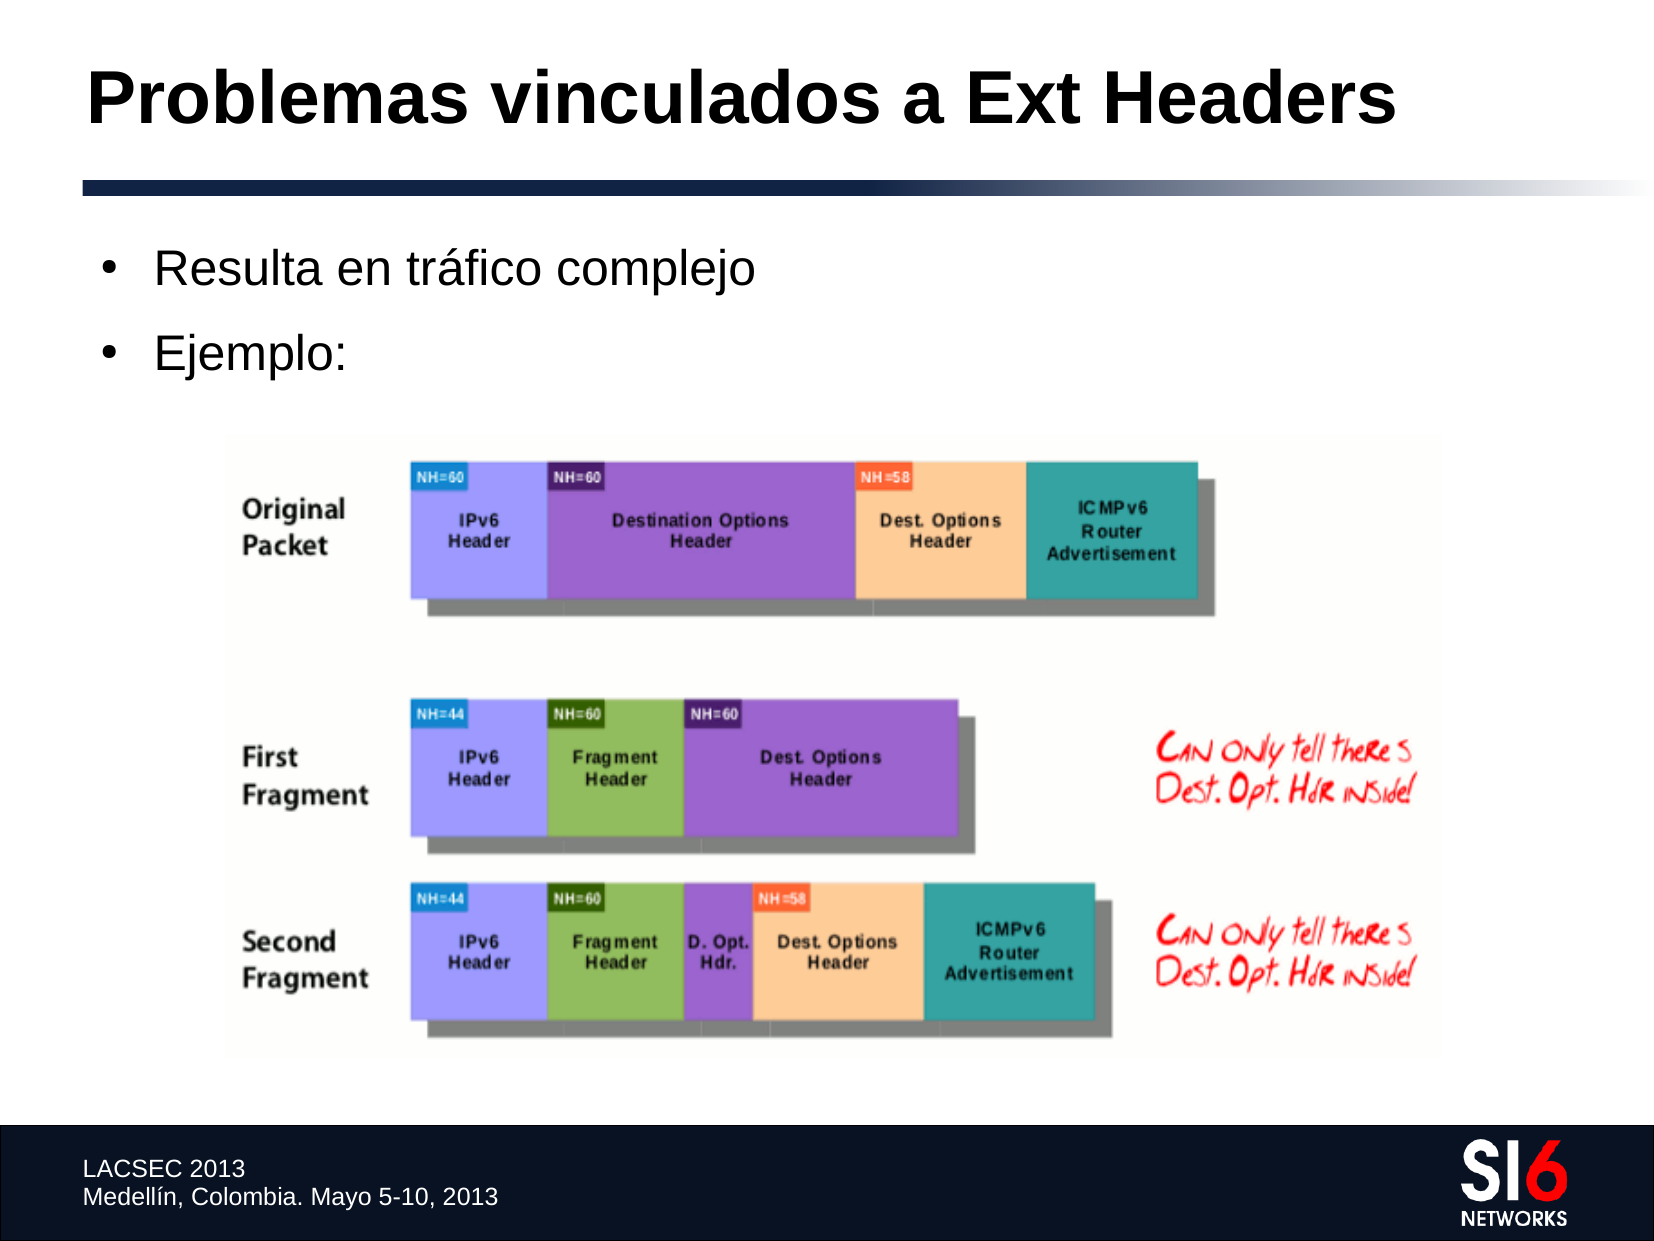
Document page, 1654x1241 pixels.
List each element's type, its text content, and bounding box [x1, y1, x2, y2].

picture [1461, 1139, 1567, 1226]
list Resulta en tráfico complejo Ejemplo: [82, 240, 1571, 1059]
picture [225, 434, 1441, 1058]
title Problemas vinculados a Ext Headers [86, 30, 1576, 166]
